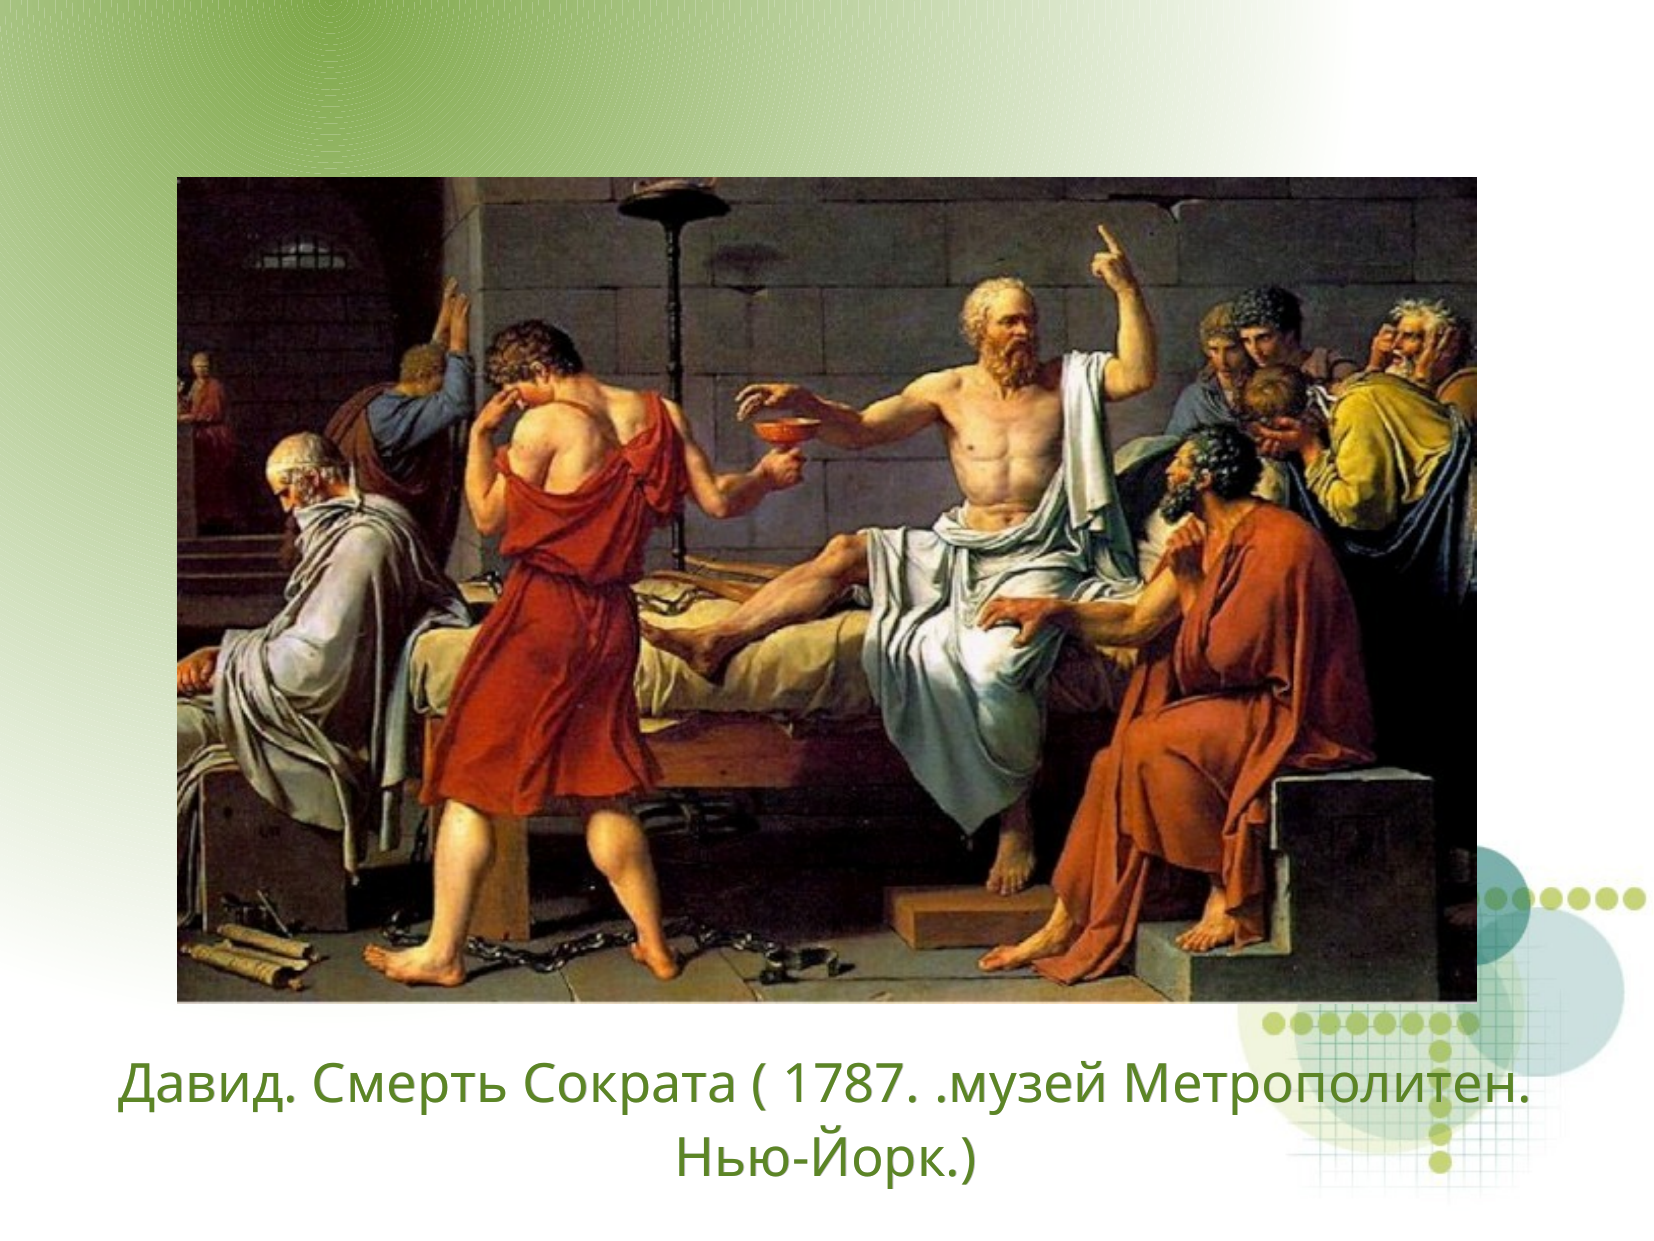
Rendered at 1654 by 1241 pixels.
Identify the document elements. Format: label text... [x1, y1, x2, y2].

picture [177, 177, 1654, 1211]
title Давид. Смерть Сократа ( 1787. .музей Метрополитен. Нью-Йорк.) [118, 1026, 1534, 1211]
